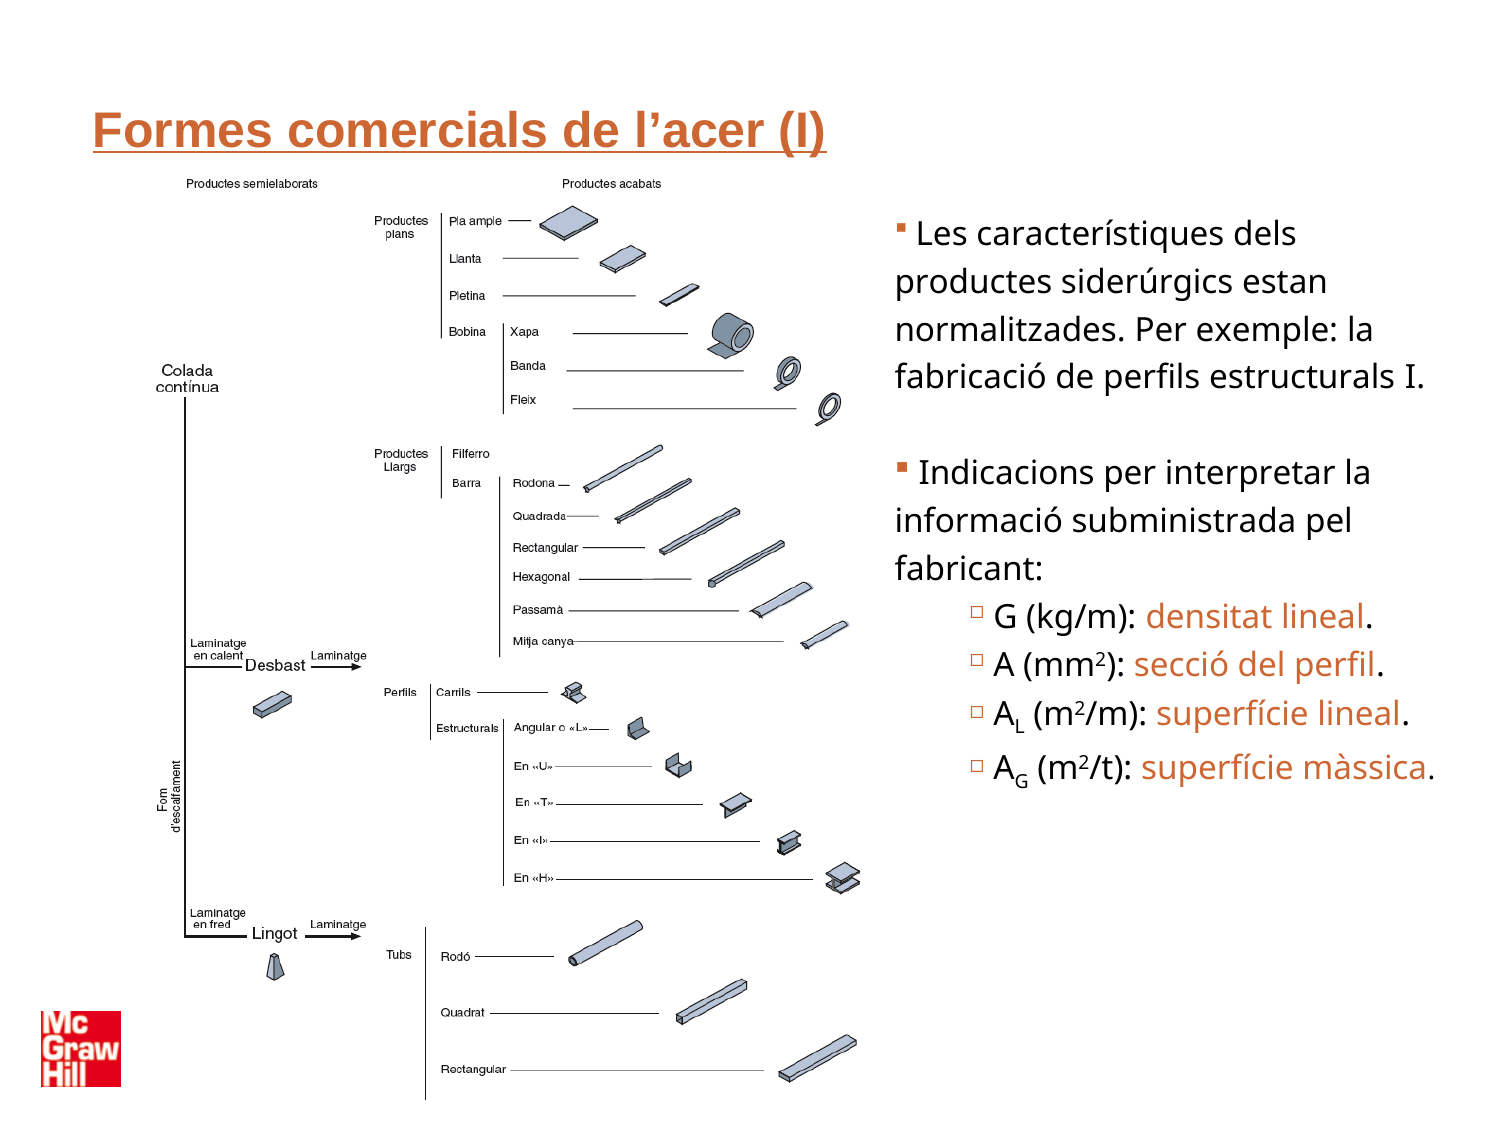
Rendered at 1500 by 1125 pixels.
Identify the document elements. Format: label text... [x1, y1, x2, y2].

chart [41, 1011, 121, 1087]
text_box Les característiques dels productes siderúrgics estan normalitzades. Per exemple: la fabricació de perfils estructurals Ι. Indicacions per interpretar la informació subministrada pel fabricant: G (kg/m): densitat lineal. A (mm2): secció del perfil. AL (m2/m): superfície lineal. AG (m2/t): superfície màssica. [879, 196, 1459, 800]
text_box Formes comercials de l’acer (I) [78, 90, 1483, 166]
picture [155, 177, 867, 1106]
